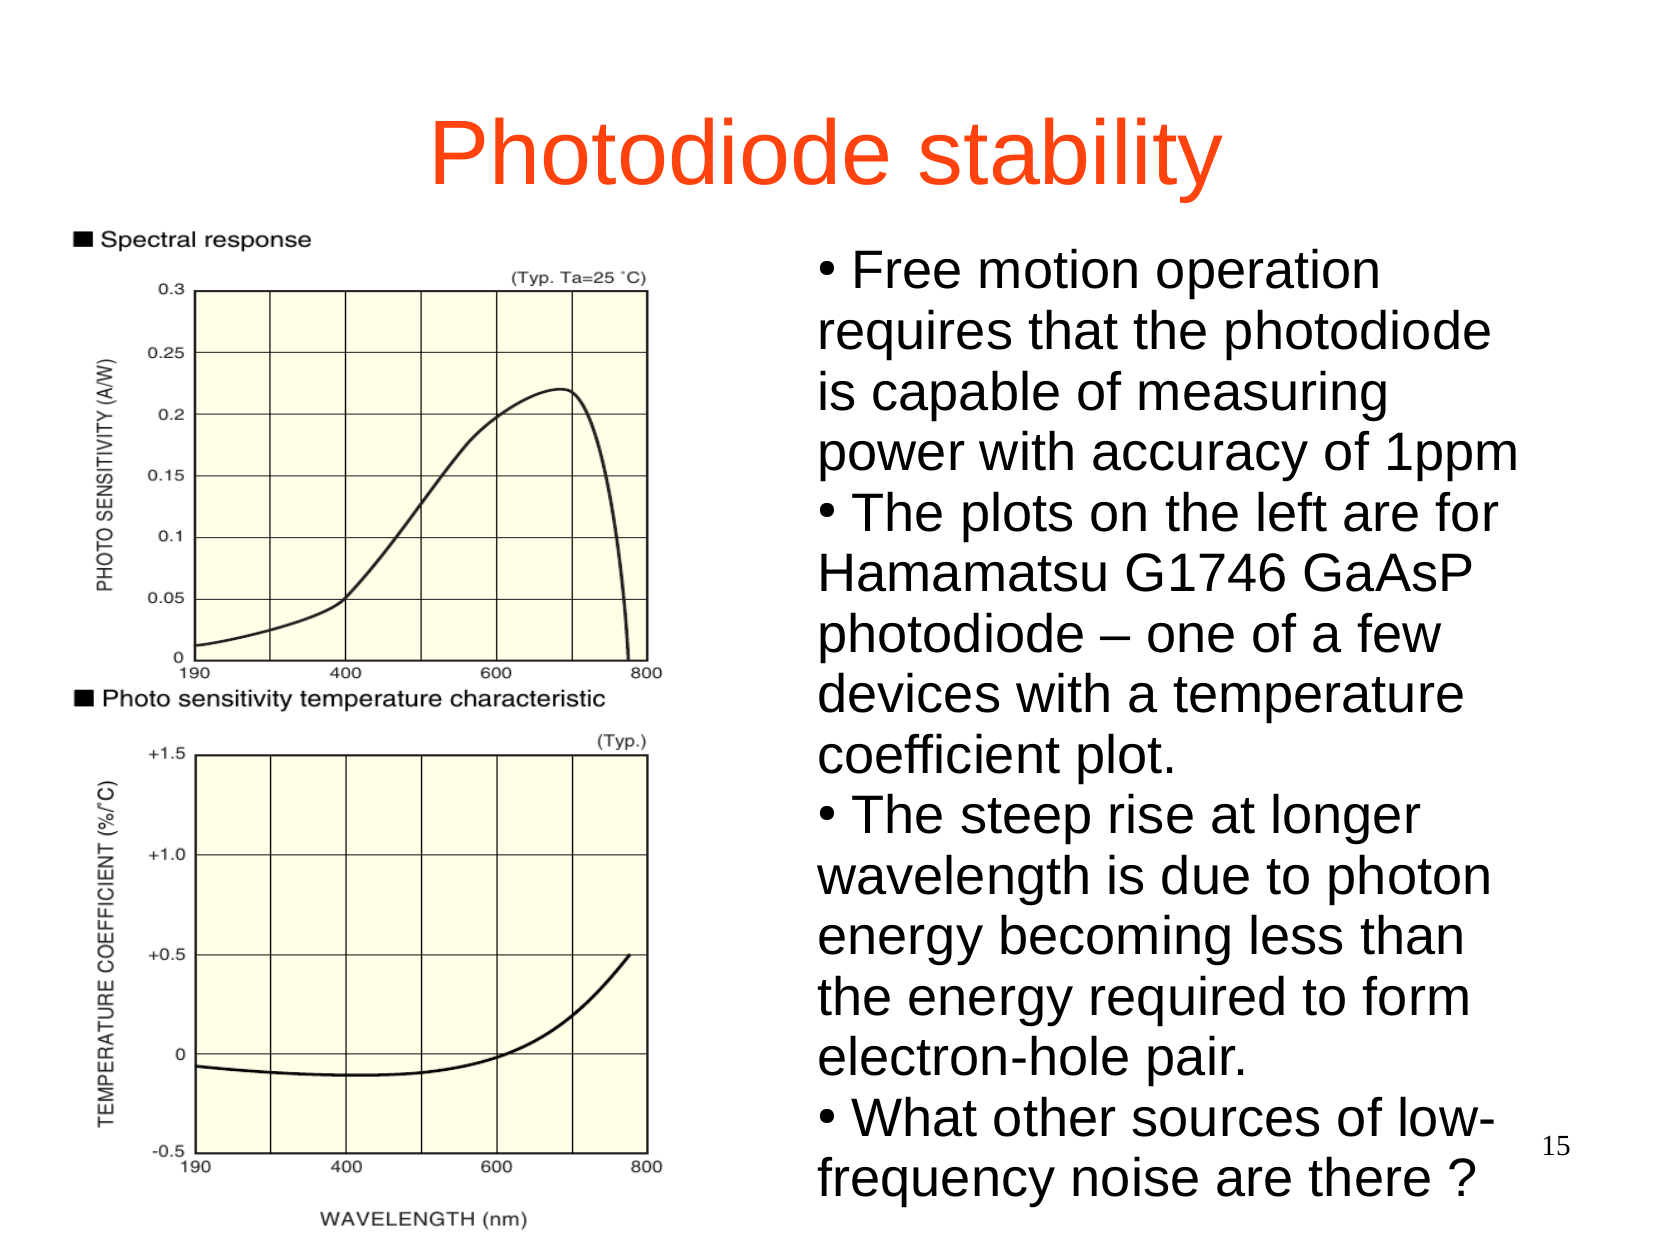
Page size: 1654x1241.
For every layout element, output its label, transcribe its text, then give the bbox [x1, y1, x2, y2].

text_box Free motion operation requires that the photodiode is capable of measuring power with accuracy of 1ppm The plots on the left are for Hamamatsu G1746 GaAsP photodiode – one of a few devices with a temperature coefficient plot. The steep rise at longer wavelength is due to photon energy becoming less than the energy required to form electron-hole pair. What other sources of low-frequency noise are there ? [802, 232, 1546, 1216]
picture [54, 217, 728, 1239]
title Photodiode stability [82, 49, 1571, 257]
